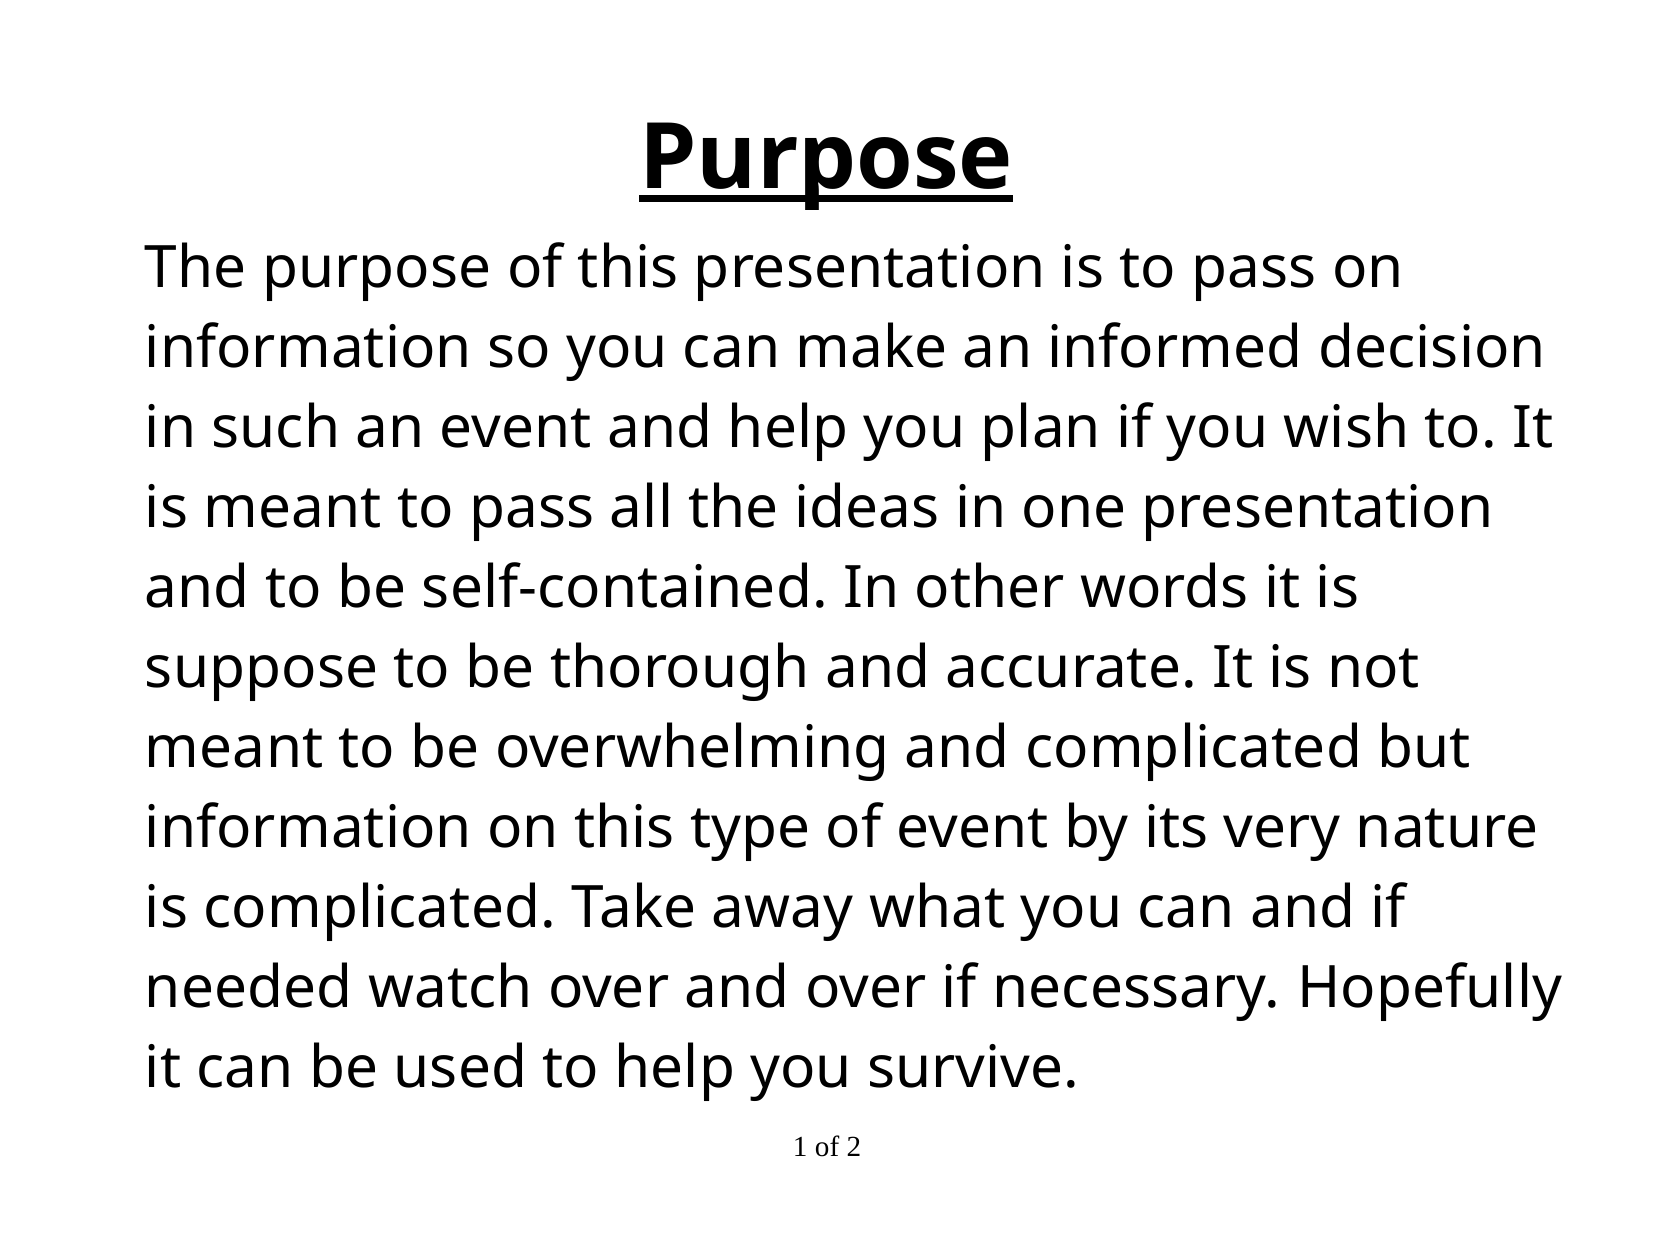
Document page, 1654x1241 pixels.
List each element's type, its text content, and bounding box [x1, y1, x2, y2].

title Purpose [82, 49, 1571, 225]
list The purpose of this presentation is to pass on information so you can make an informed decision in such an event and help you plan if you wish to. It is meant to pass all the ideas in one presentation and to be self-contained. In other words it is suppose to be thorough and accurate. It is not meant to be overwhelming and complicated but information on this type of event by its very nature is complicated. Take away what you can and if needed watch over and over if necessary. Hopefully it can be used to help you survive. [82, 225, 1571, 1126]
